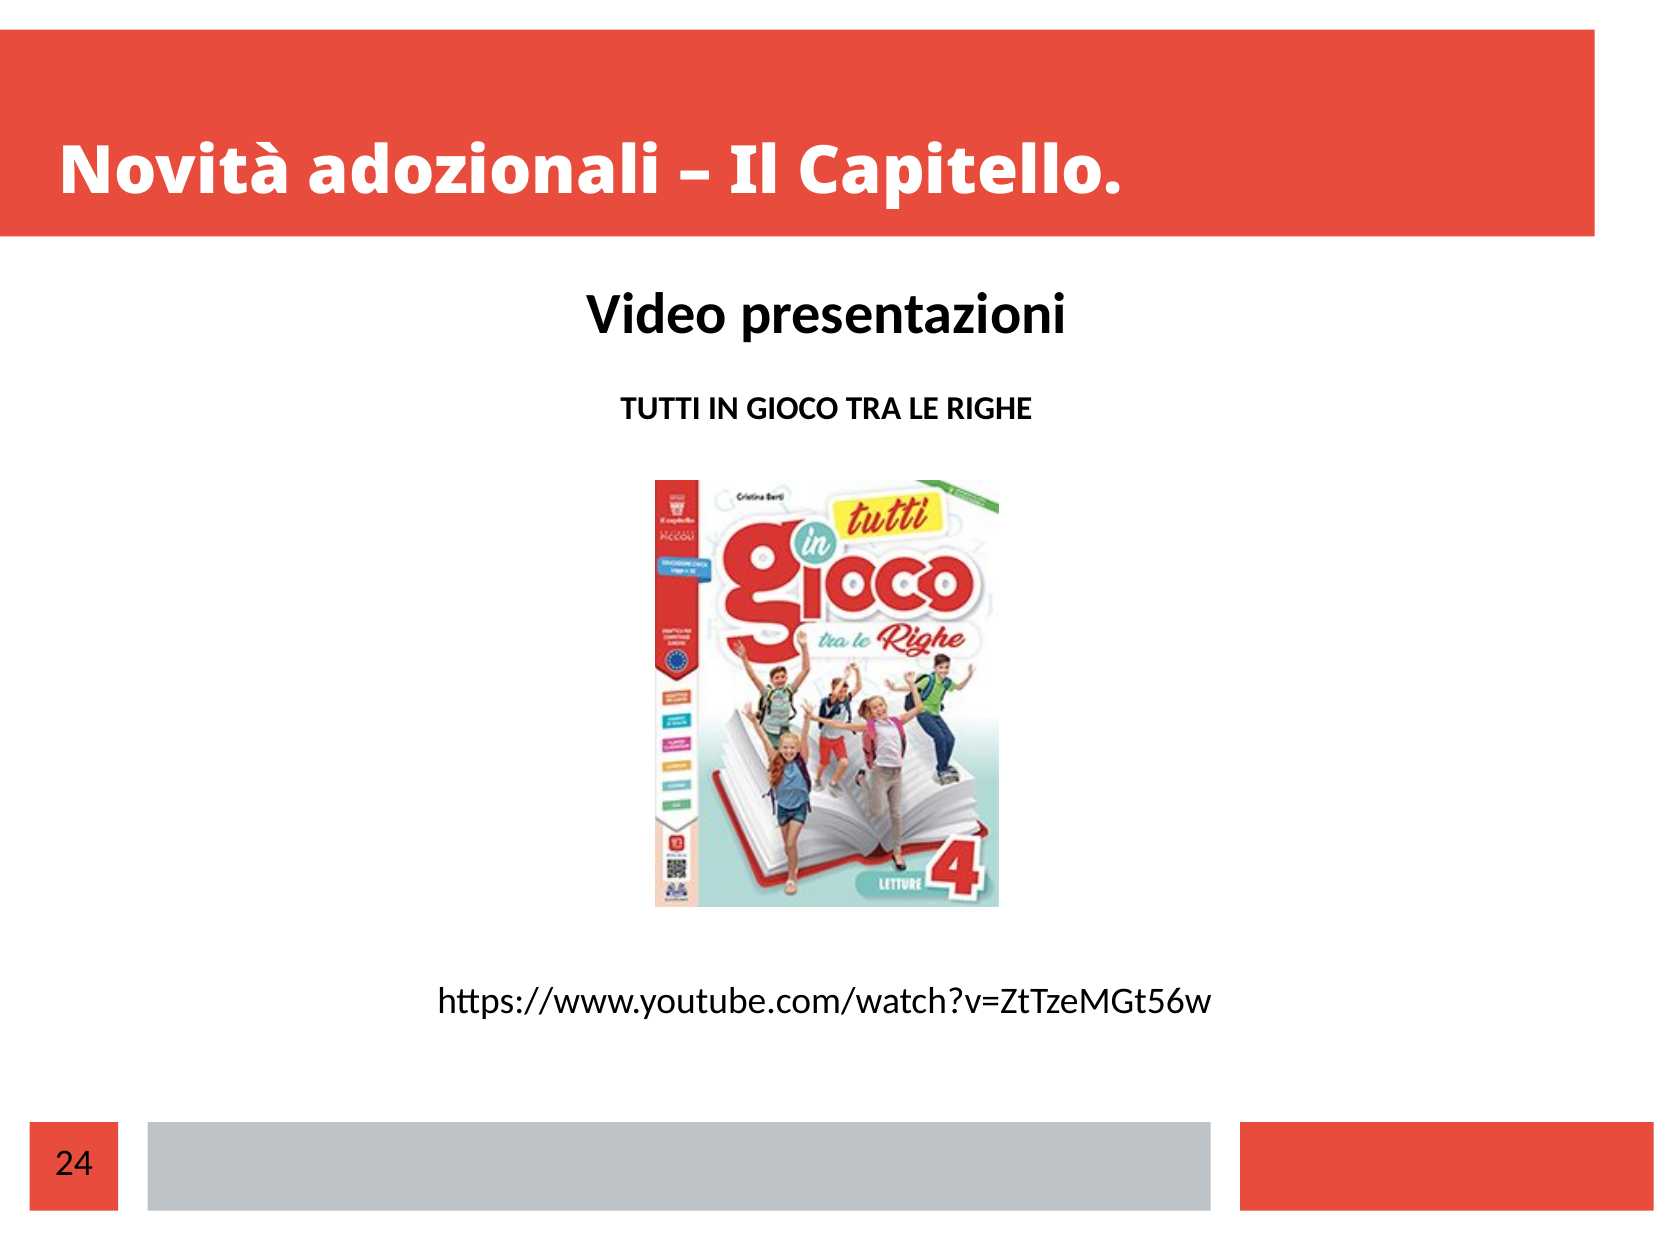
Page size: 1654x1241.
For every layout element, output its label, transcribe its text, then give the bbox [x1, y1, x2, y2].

text_box TUTTI IN GIOCO TRA LE RIGHE [603, 378, 1051, 434]
picture [655, 480, 999, 907]
text_box Video presentazioni [118, 282, 1536, 586]
title Novità adozionali – Il Capitello. [59, 59, 1595, 207]
text_box <numero> [29, 1122, 119, 1211]
text_box https://www.youtube.com/watch?v=ZtTzeMGt56w [422, 968, 1232, 1030]
